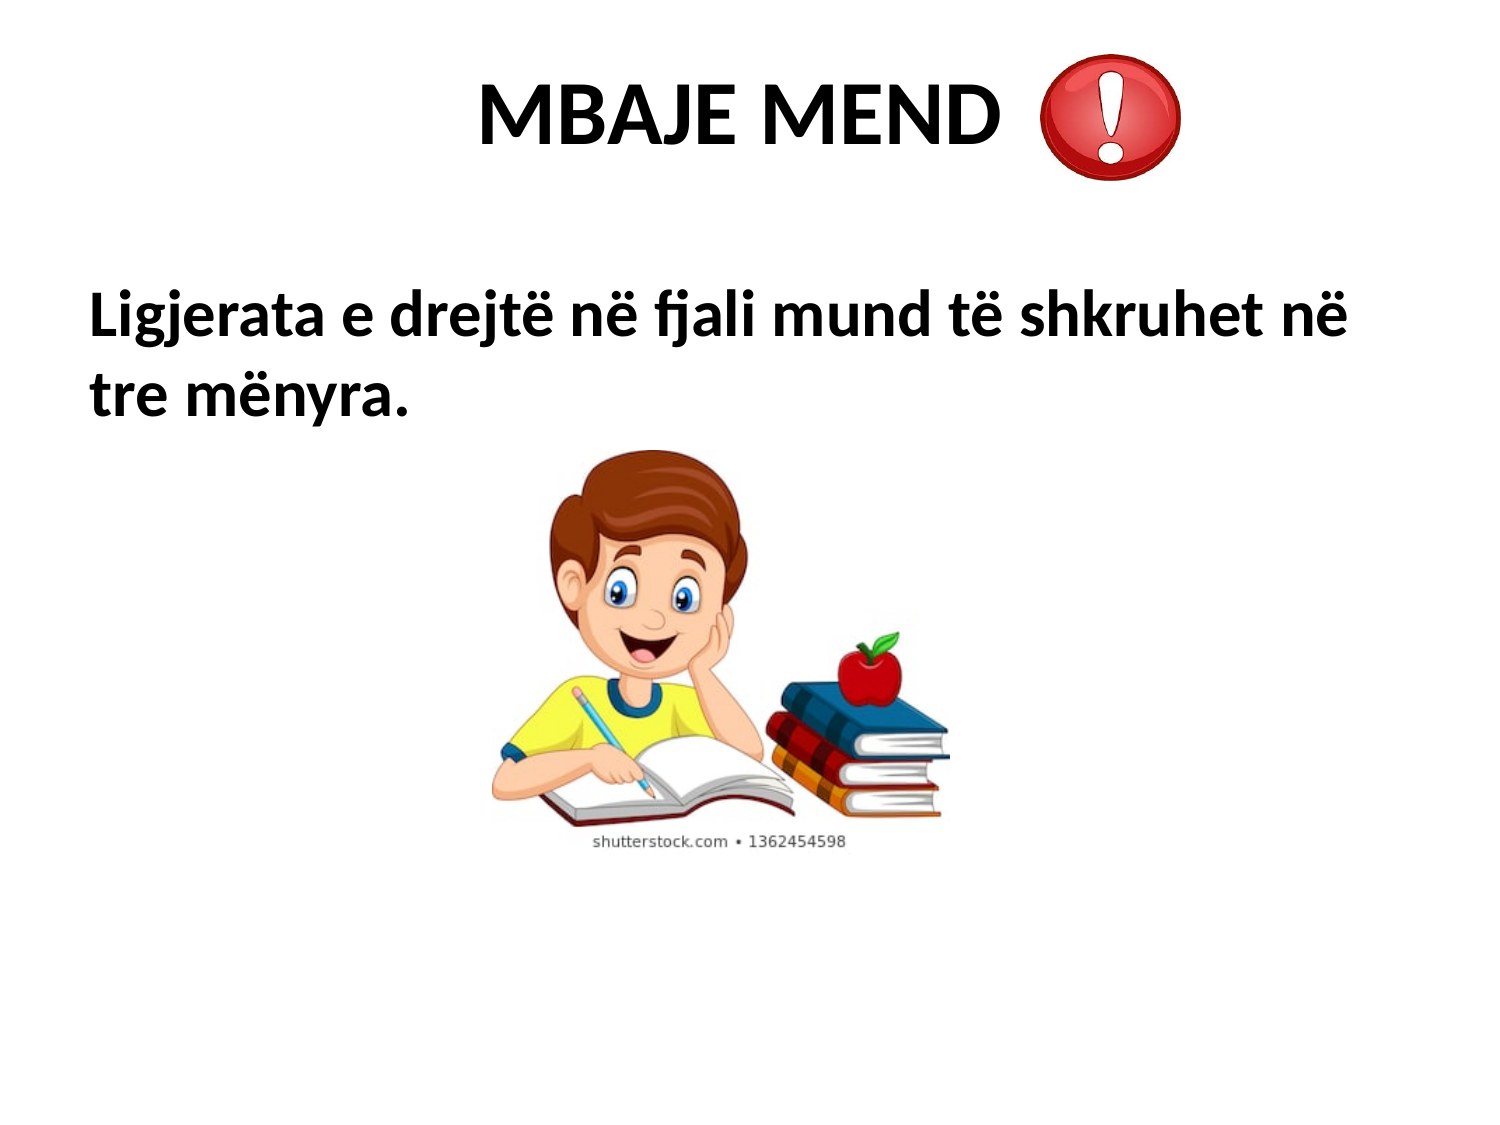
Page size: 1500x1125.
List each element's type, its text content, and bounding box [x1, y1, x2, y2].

title MBAJE MEND [75, 45, 1425, 233]
picture [1040, 54, 1181, 181]
picture [492, 450, 950, 856]
list Ligjerata e drejtë në fjali mund të shkruhet në tre mënyra. [75, 262, 1425, 1005]
